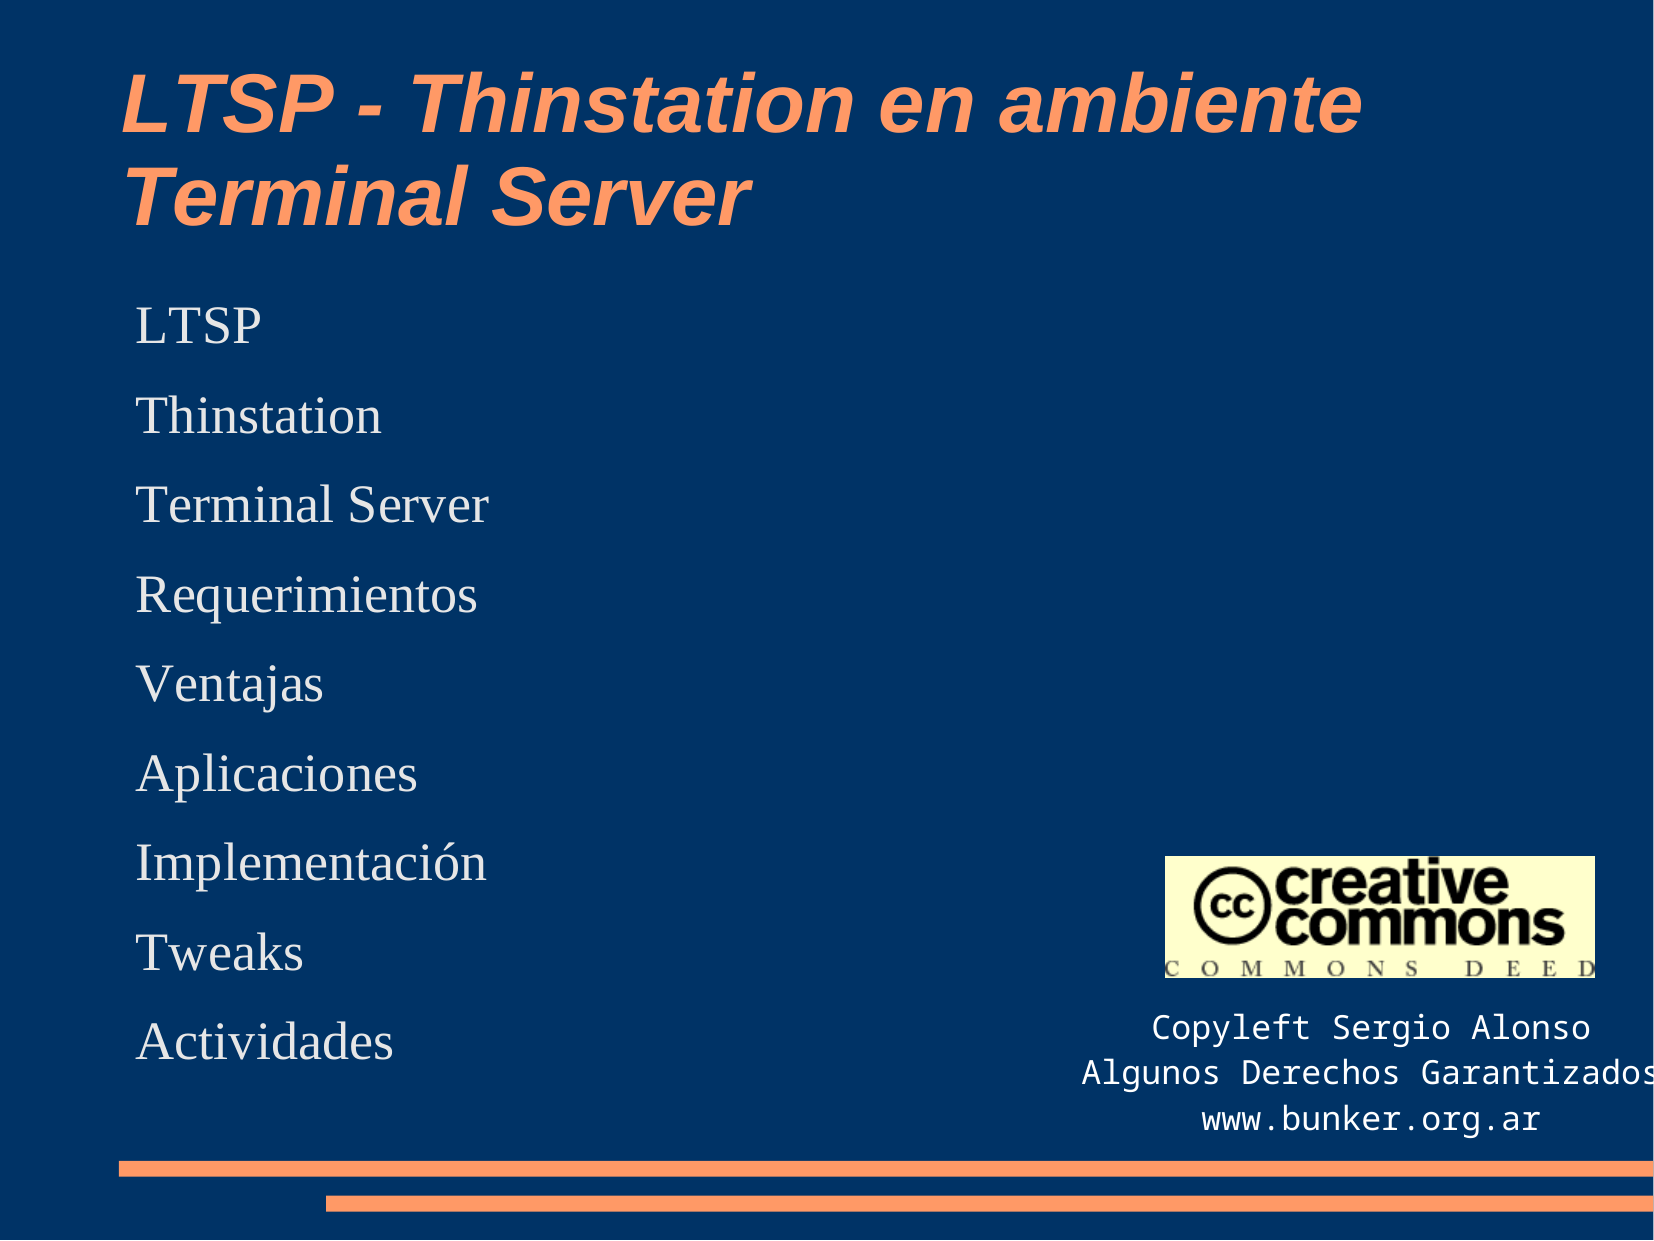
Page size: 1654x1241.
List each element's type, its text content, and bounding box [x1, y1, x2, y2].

picture [1165, 856, 1595, 978]
text_box Copyleft Sergio Alonso Algunos Derechos Garantizados www.bunker.org.ar [1081, 1003, 1654, 1152]
title LTSP - Thinstation en ambiente Terminal Server [121, 46, 1534, 254]
list LTSP Thinstation Terminal Server Requerimientos Ventajas Aplicaciones Implementación Tweaks Actividades [118, 295, 1595, 1106]
